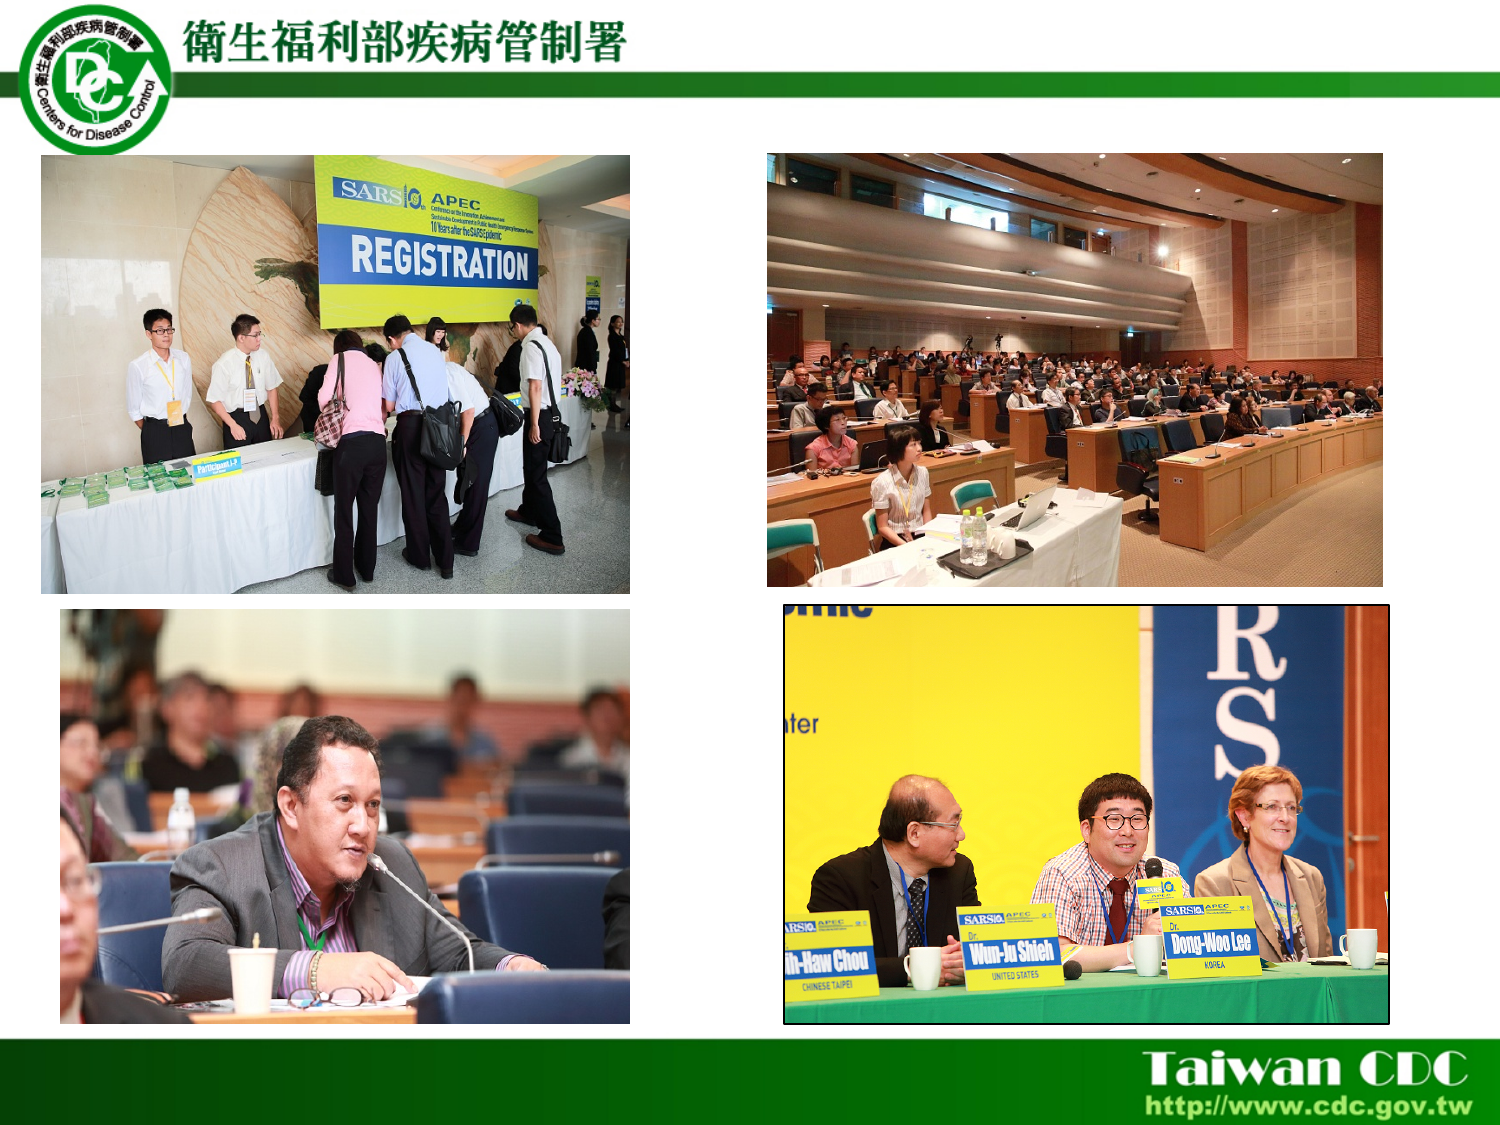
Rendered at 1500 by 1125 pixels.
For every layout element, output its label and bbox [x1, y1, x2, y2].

picture [41, 155, 630, 594]
picture [785, 605, 1388, 1024]
picture [767, 153, 1383, 587]
picture [60, 609, 630, 1024]
